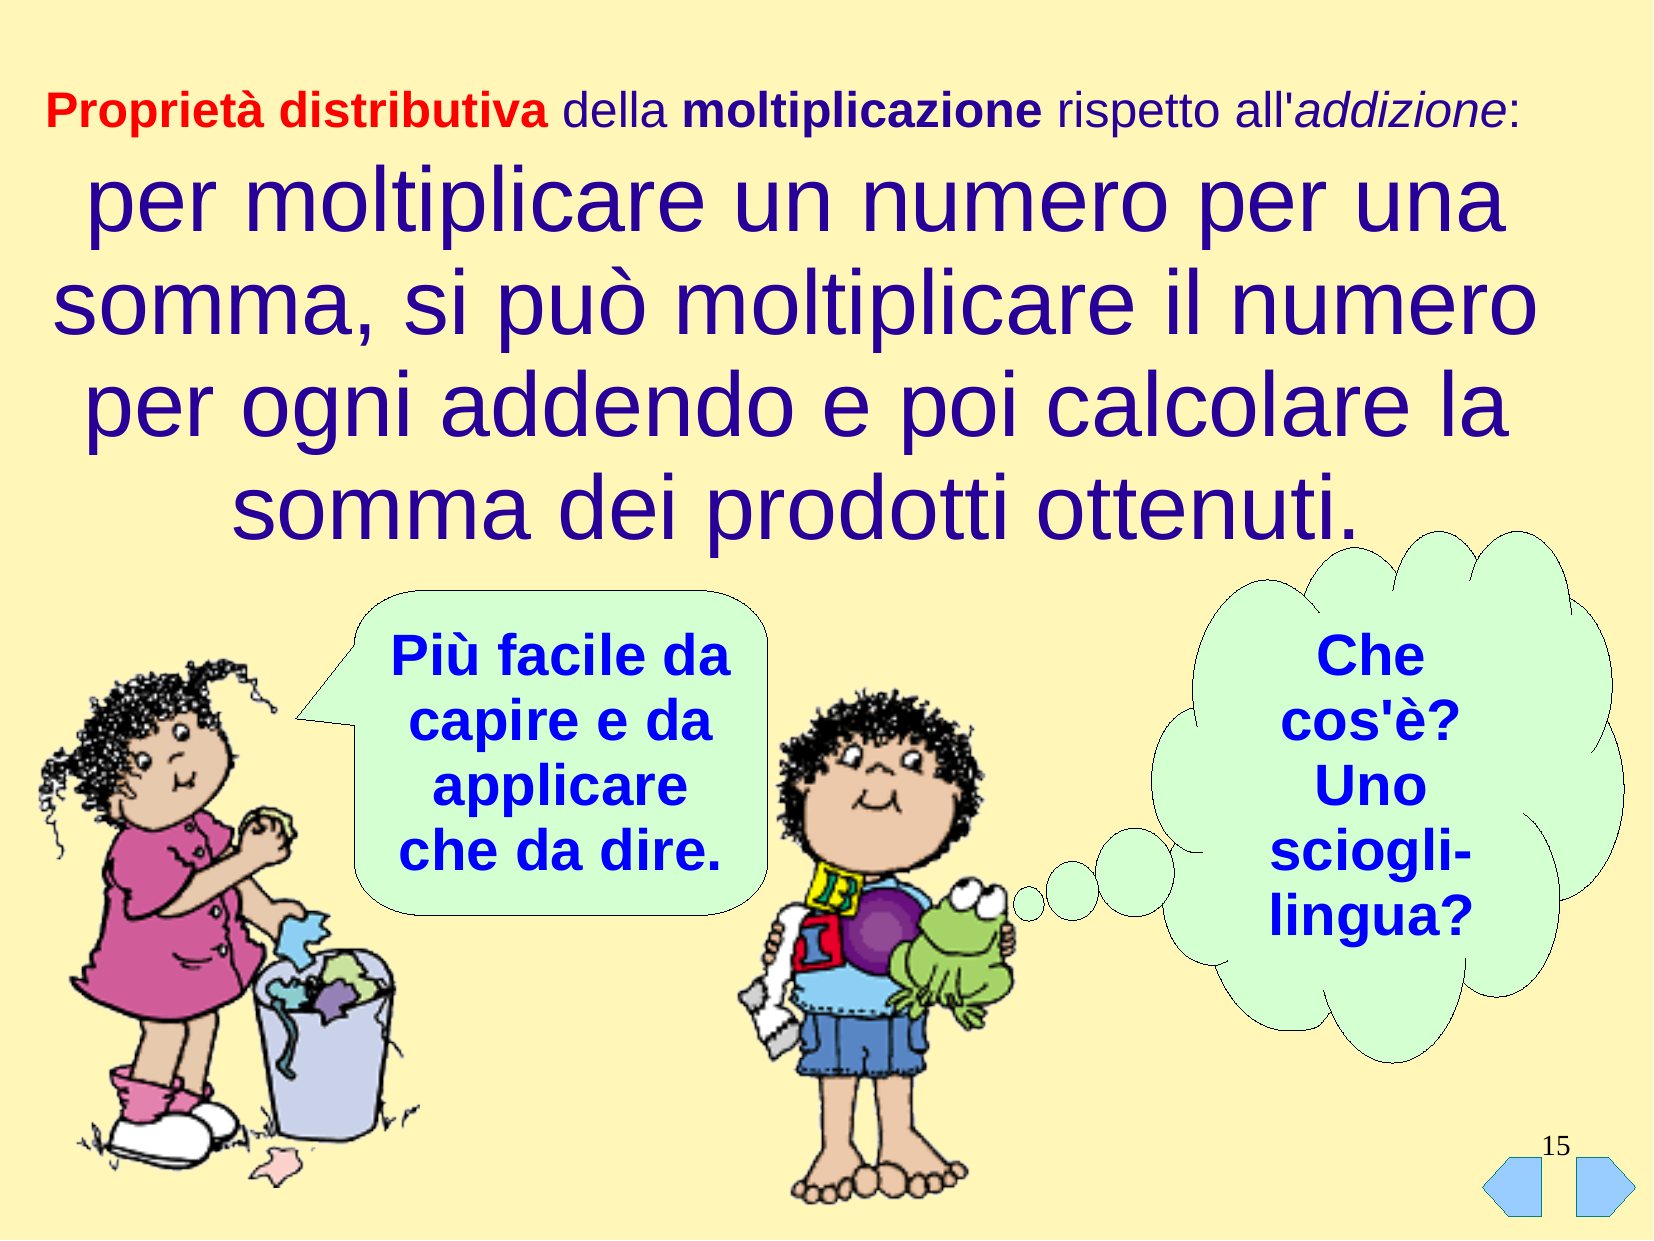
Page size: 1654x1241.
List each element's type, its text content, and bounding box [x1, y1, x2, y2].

text_box Proprietà distributiva della moltiplicazione rispetto all'addizione: per moltiplicare un numero per una somma, si può moltiplicare il numero per ogni addendo e poi calcolare la somma dei prodotti ottenuti. [29, 29, 1565, 567]
picture [29, 649, 420, 1188]
text_box Che cos'è? Uno sciogli-lingua? [1013, 886, 1045, 922]
picture [727, 679, 1023, 1214]
text_box [1482, 1157, 1542, 1217]
text_box [1576, 1157, 1636, 1217]
text_box Più facile da capire e da applicare che da dire. [295, 590, 768, 916]
text_box Che cos'è? Uno sciogli-lingua? [1046, 531, 1625, 1064]
